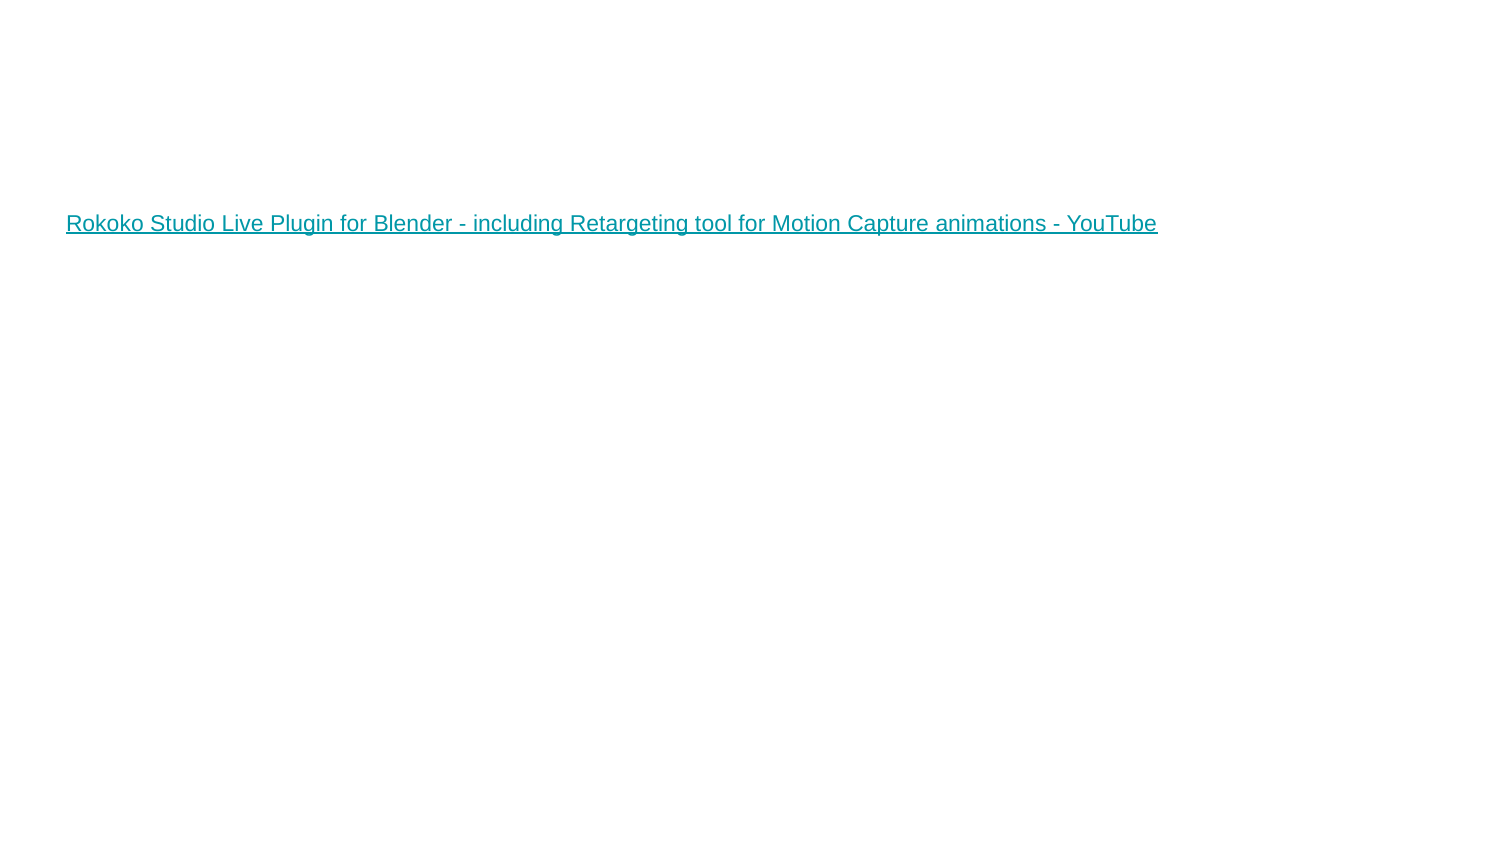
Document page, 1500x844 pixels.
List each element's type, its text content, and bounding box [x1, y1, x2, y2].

list Rokoko Studio Live Plugin for Blender - including Retargeting tool for Motion Capture animations - YouTube [51, 189, 1449, 750]
